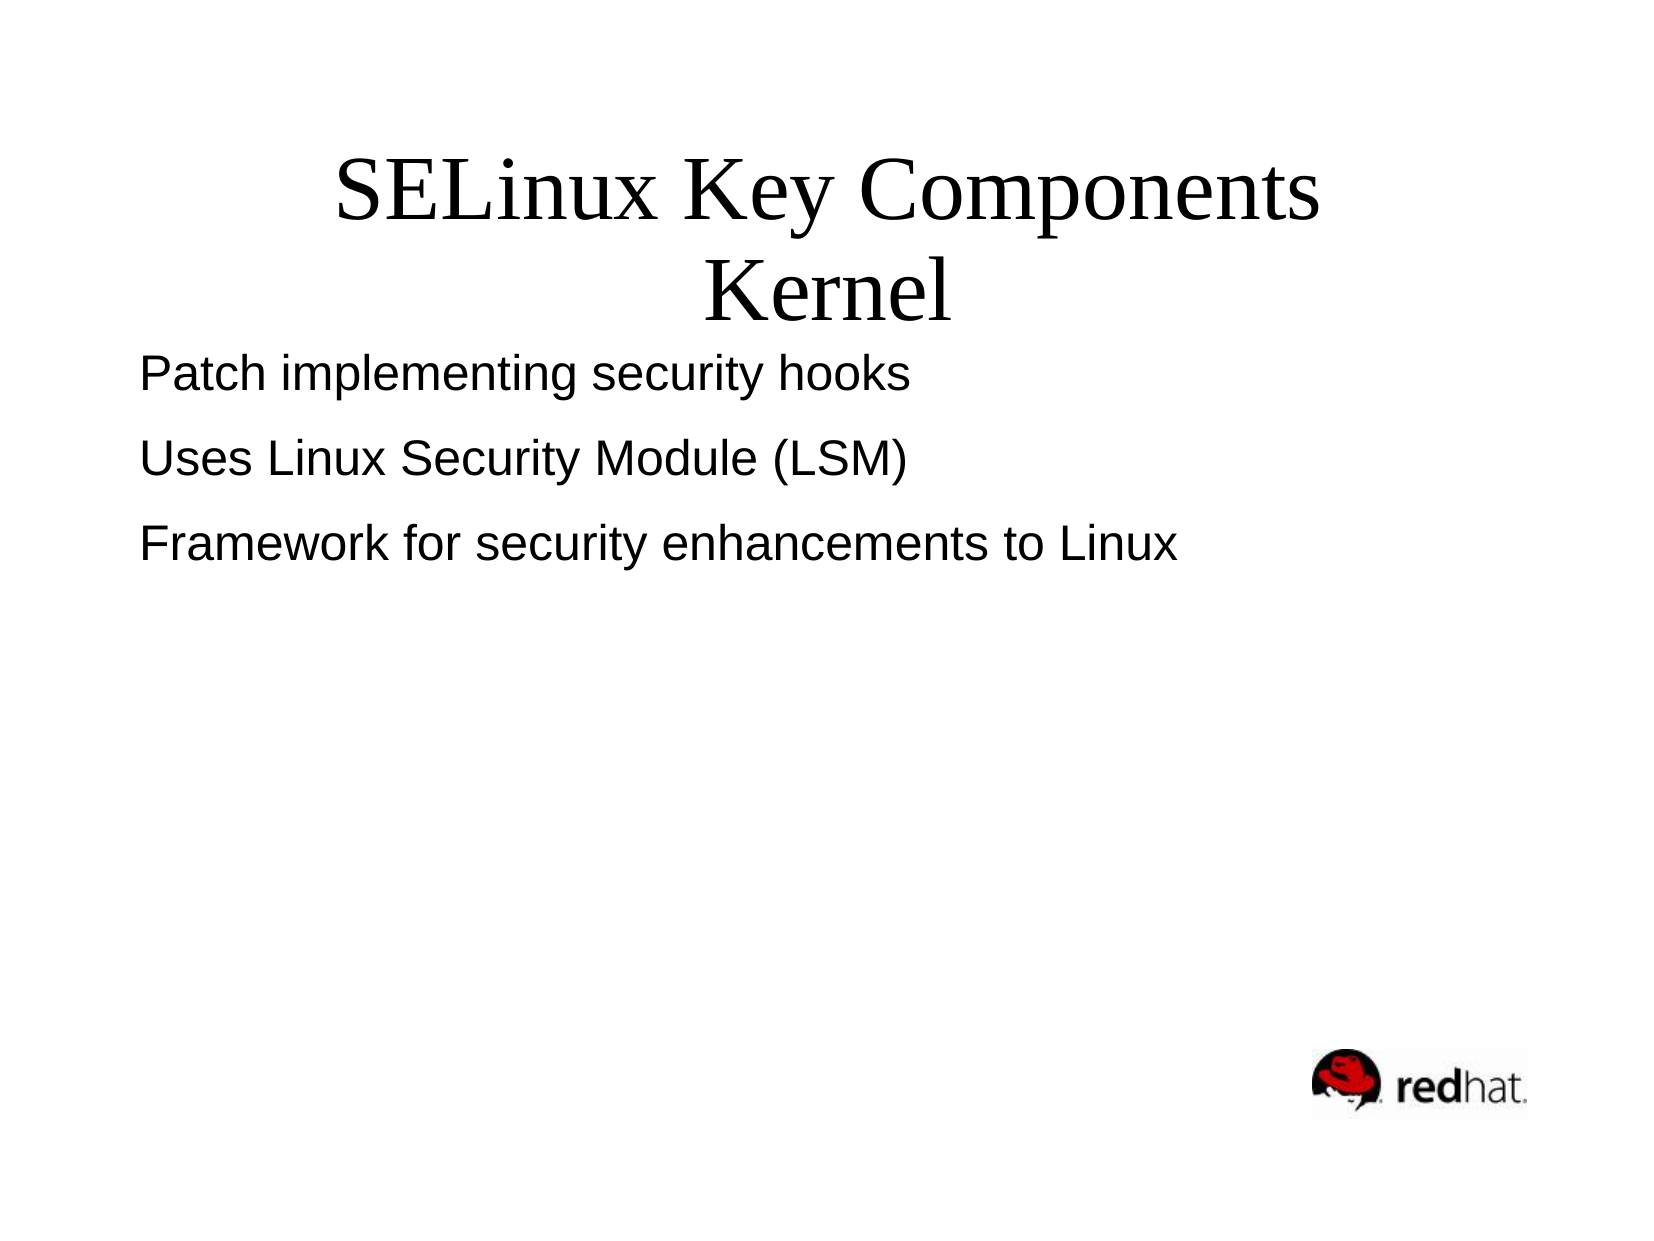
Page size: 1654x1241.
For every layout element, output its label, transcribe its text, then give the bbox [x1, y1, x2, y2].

list Patch implementing security hooks Uses Linux Security Module (LSM) Framework for security enhancements to Linux [121, 344, 1534, 1151]
title SELinux Key Components Kernel [122, 137, 1535, 341]
